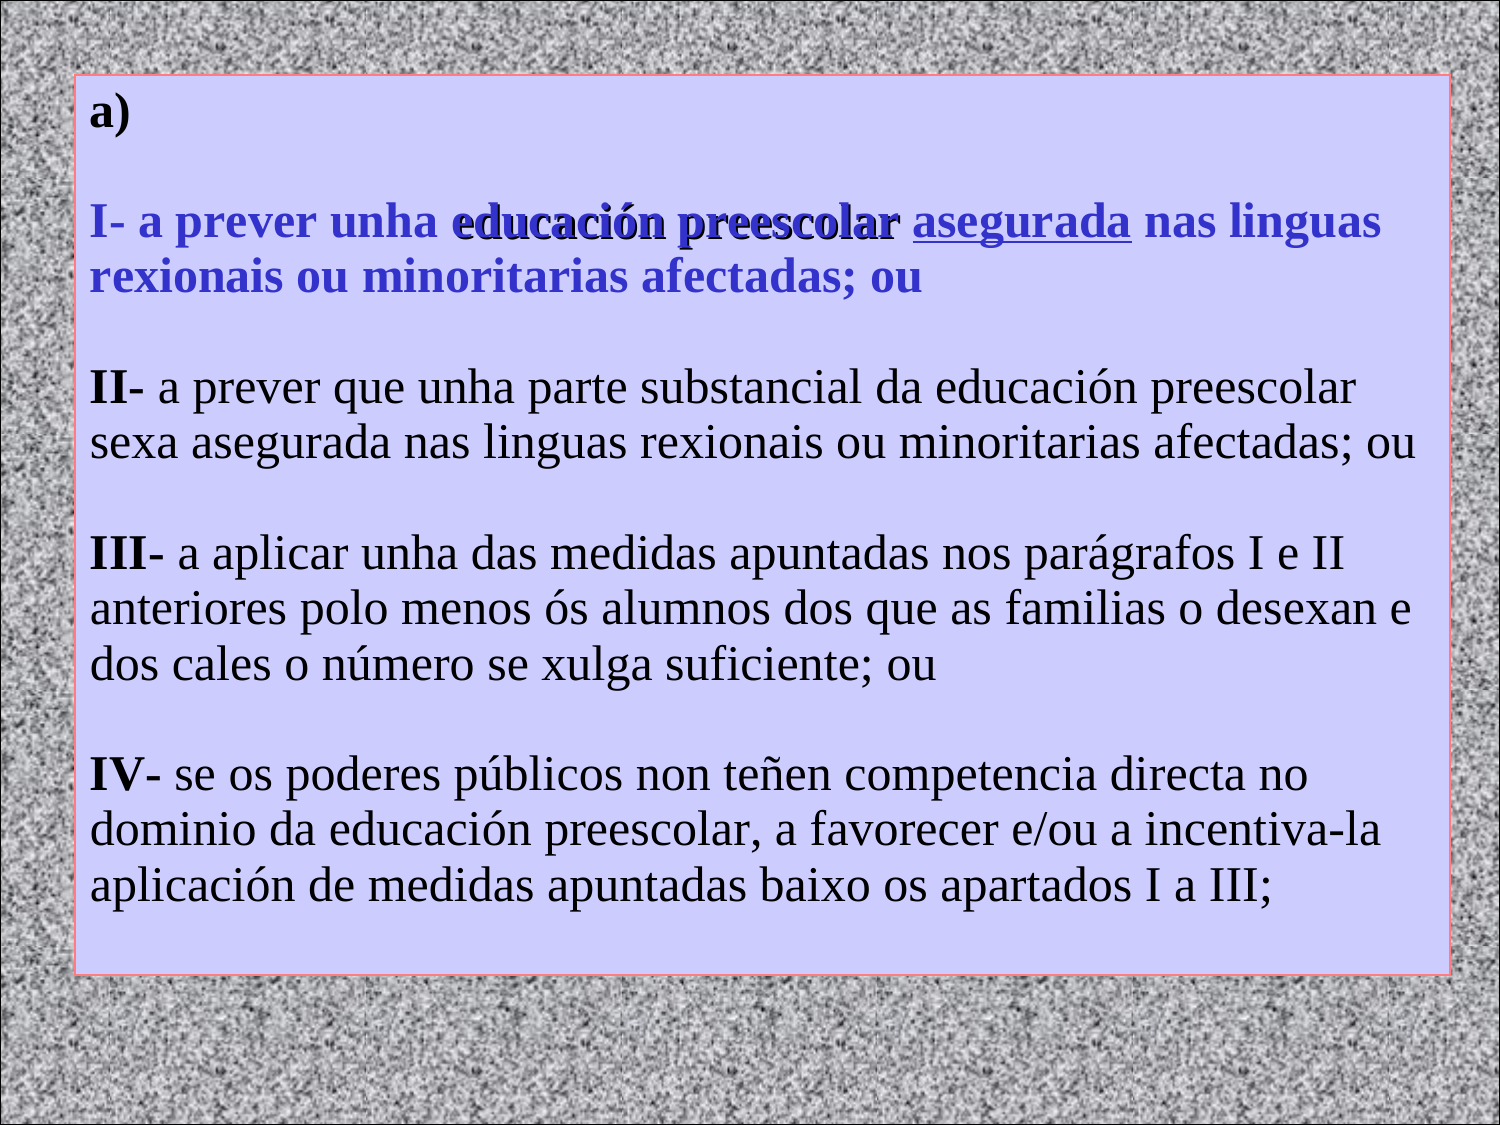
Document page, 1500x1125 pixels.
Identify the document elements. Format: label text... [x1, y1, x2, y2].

text_box [0, 0, 1500, 1125]
text_box a) I- a prever unha educación preescolar asegurada nas linguas rexionais ou minoritarias afectadas; ou II- a prever que unha parte substancial da educación preescolar sexa asegurada nas linguas rexionais ou minoritarias afectadas; ou III- a aplicar unha das medidas apuntadas nos parágrafos I e II anteriores polo menos ós alumnos dos que as familias o desexan e dos cales o número se xulga suficiente; ou IV- se os poderes públicos non teñen competencia directa no dominio da educación preescolar, a favorecer e/ou a incentiva-la aplicación de medidas apuntadas baixo os apartados I a III; [74, 74, 1450, 975]
